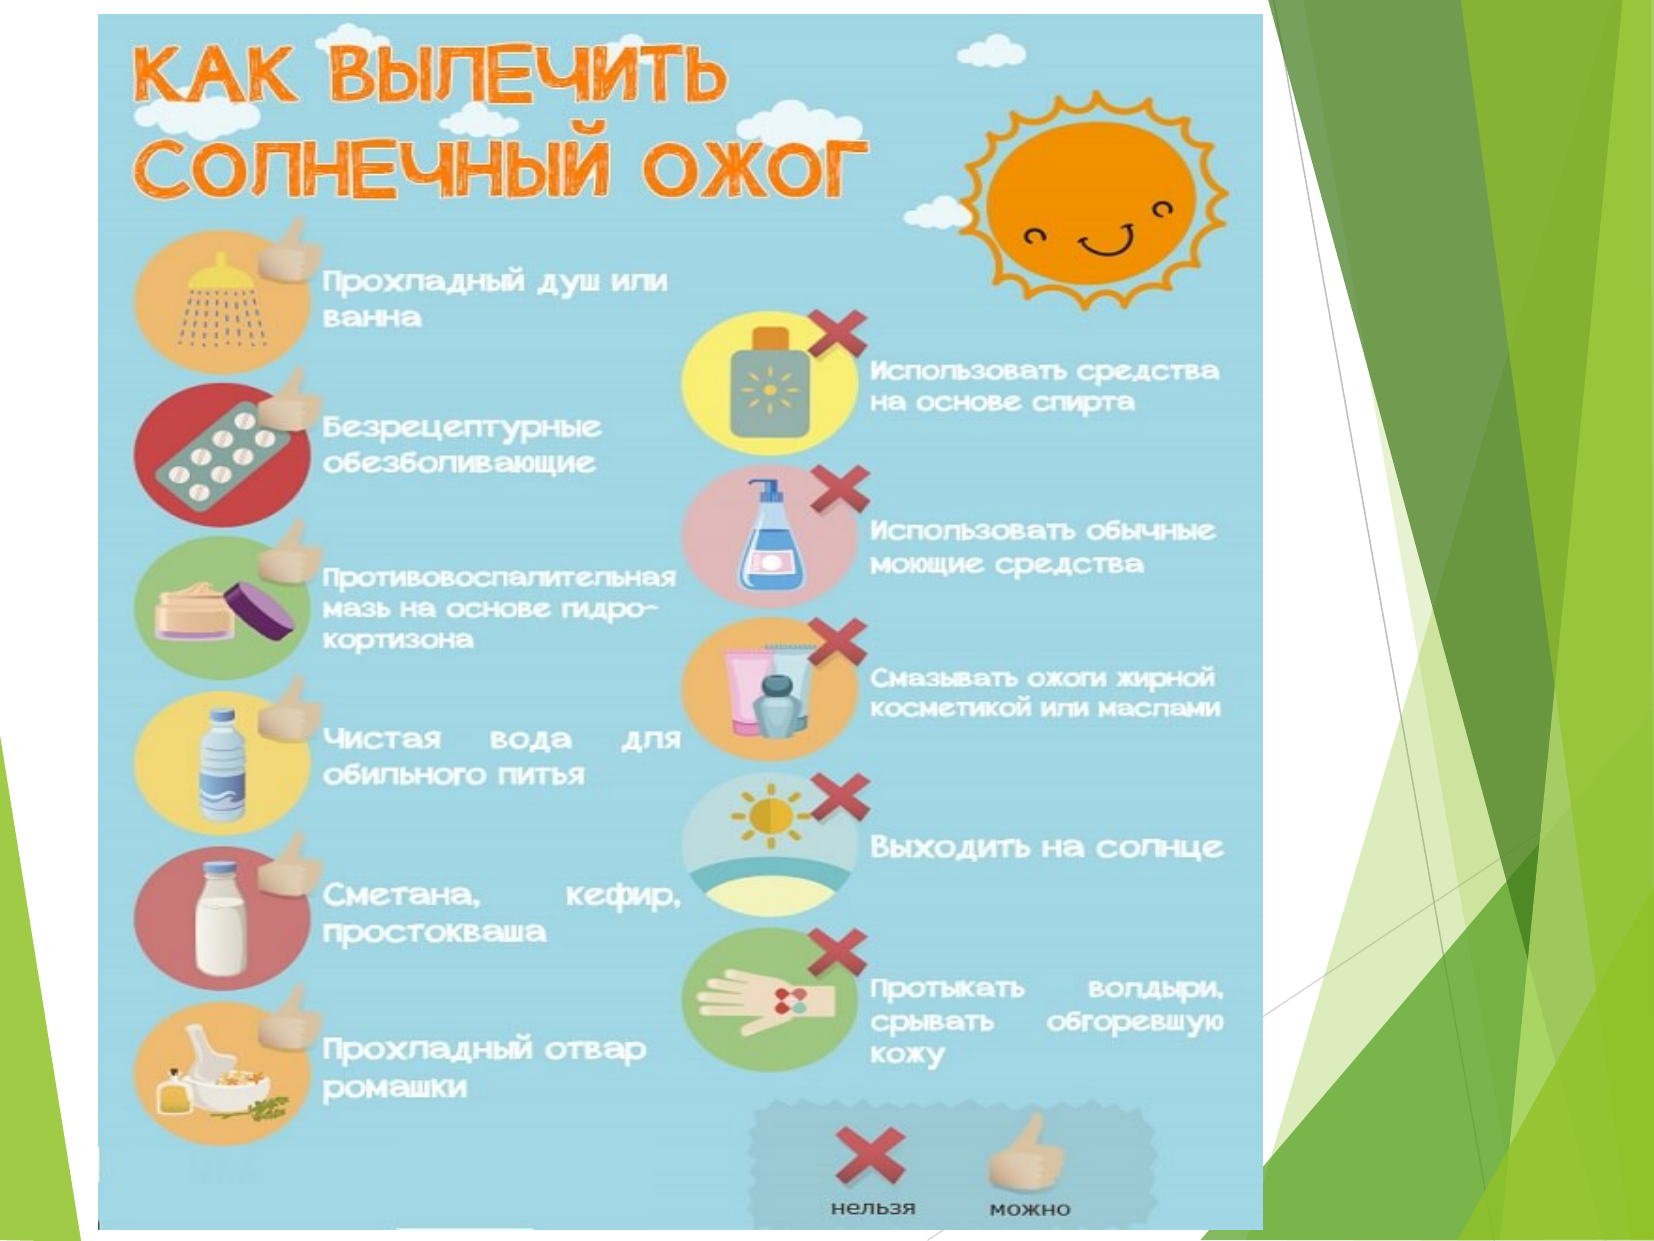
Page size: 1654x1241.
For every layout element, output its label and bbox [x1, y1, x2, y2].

picture [98, 14, 1263, 1230]
